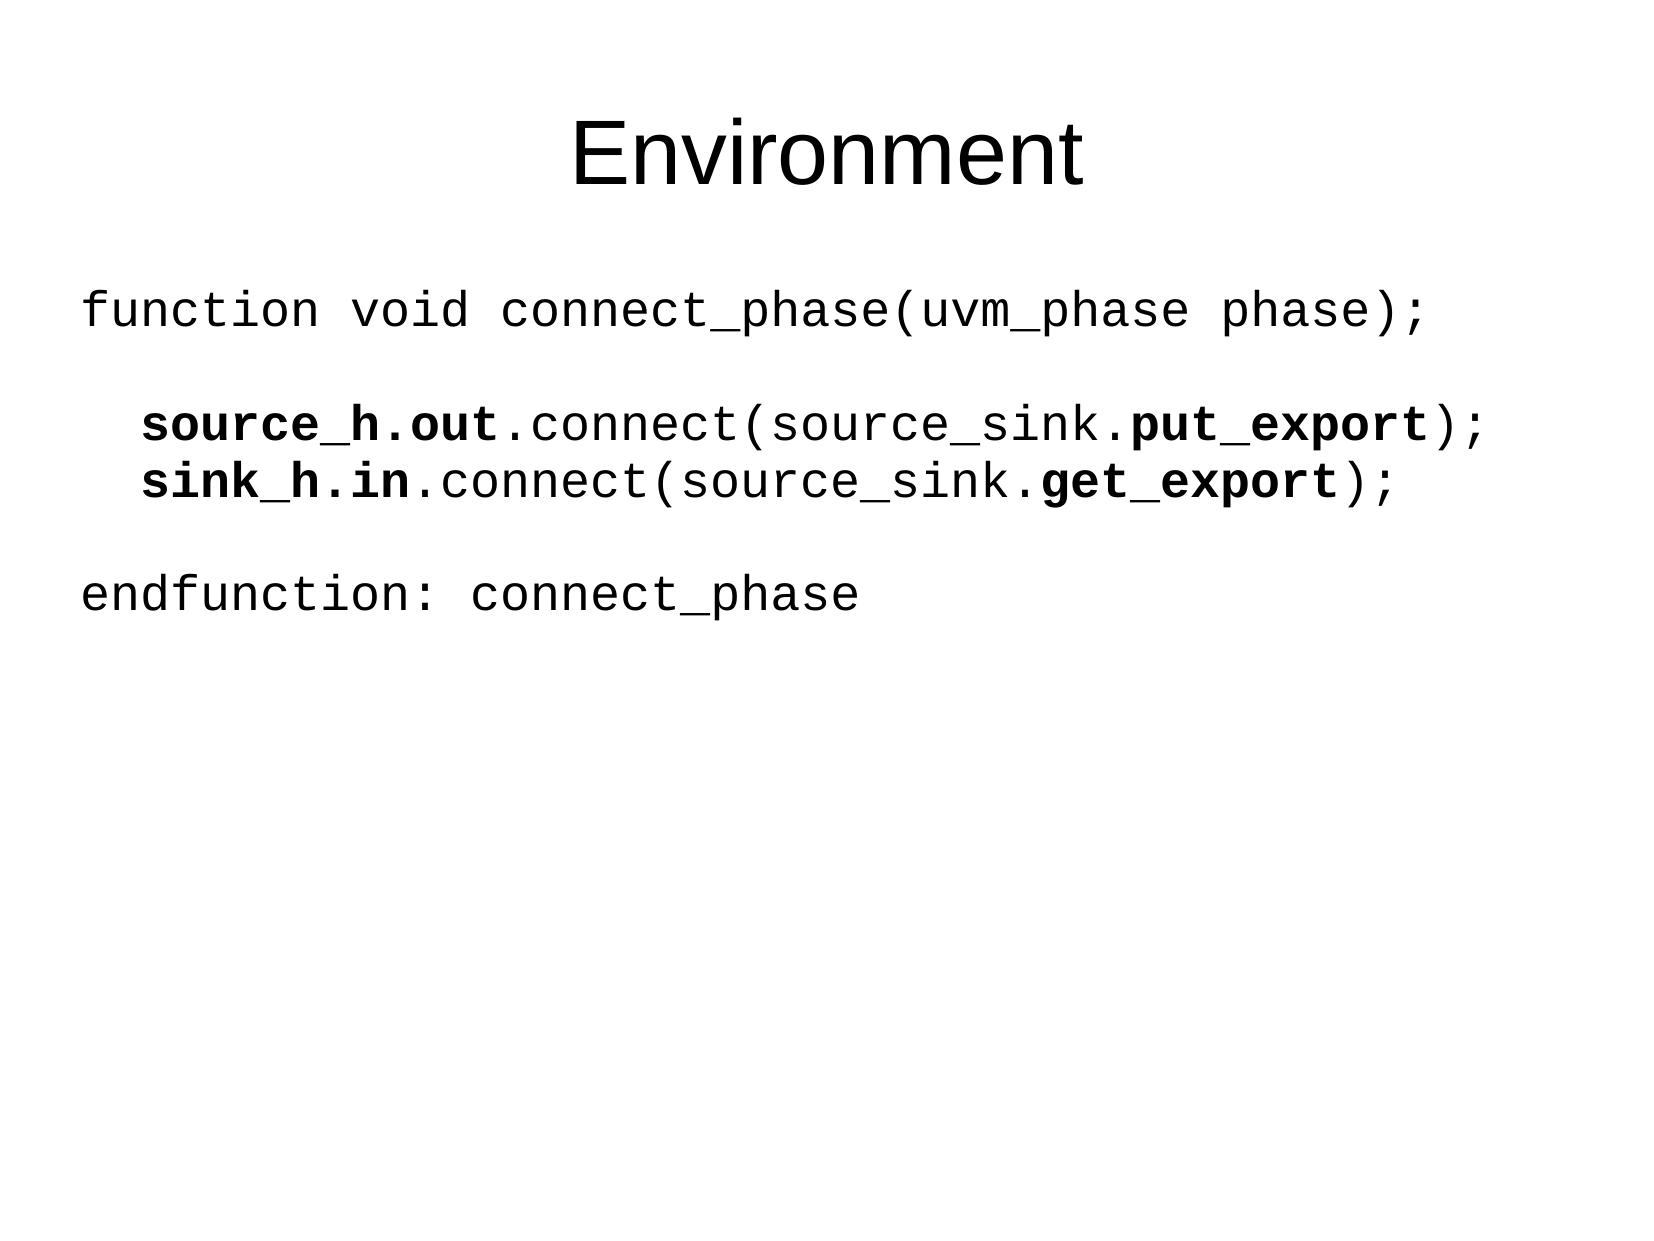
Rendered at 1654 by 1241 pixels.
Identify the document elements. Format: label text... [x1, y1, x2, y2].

title Environment [82, 49, 1571, 257]
list function void connect_phase(uvm_phase phase); source_h.out.connect(source_sink.put_export); sink_h.in.connect(source_sink.get_export); endfunction: connect_phase [80, 285, 1491, 1156]
